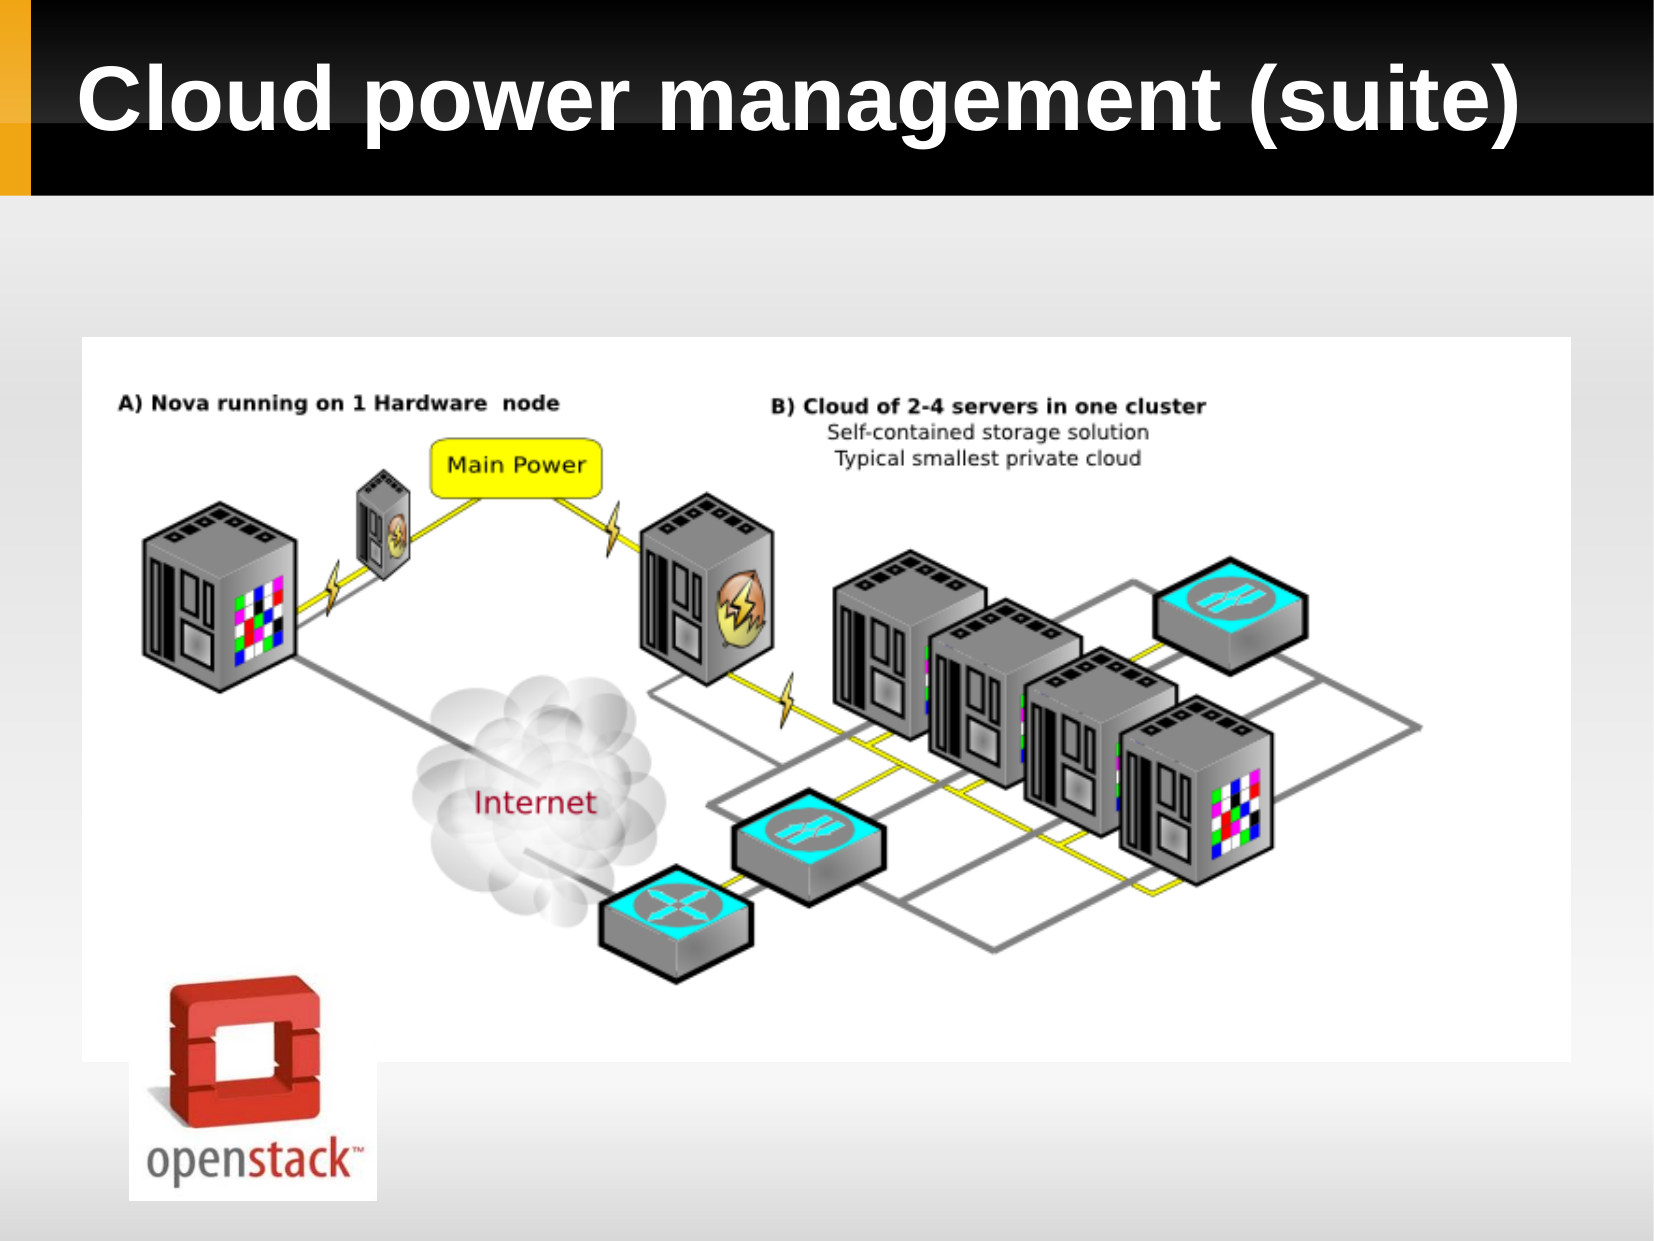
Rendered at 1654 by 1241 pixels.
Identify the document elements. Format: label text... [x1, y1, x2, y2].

picture [0, 0, 1654, 1241]
title Cloud power management (suite) [76, 0, 1565, 208]
